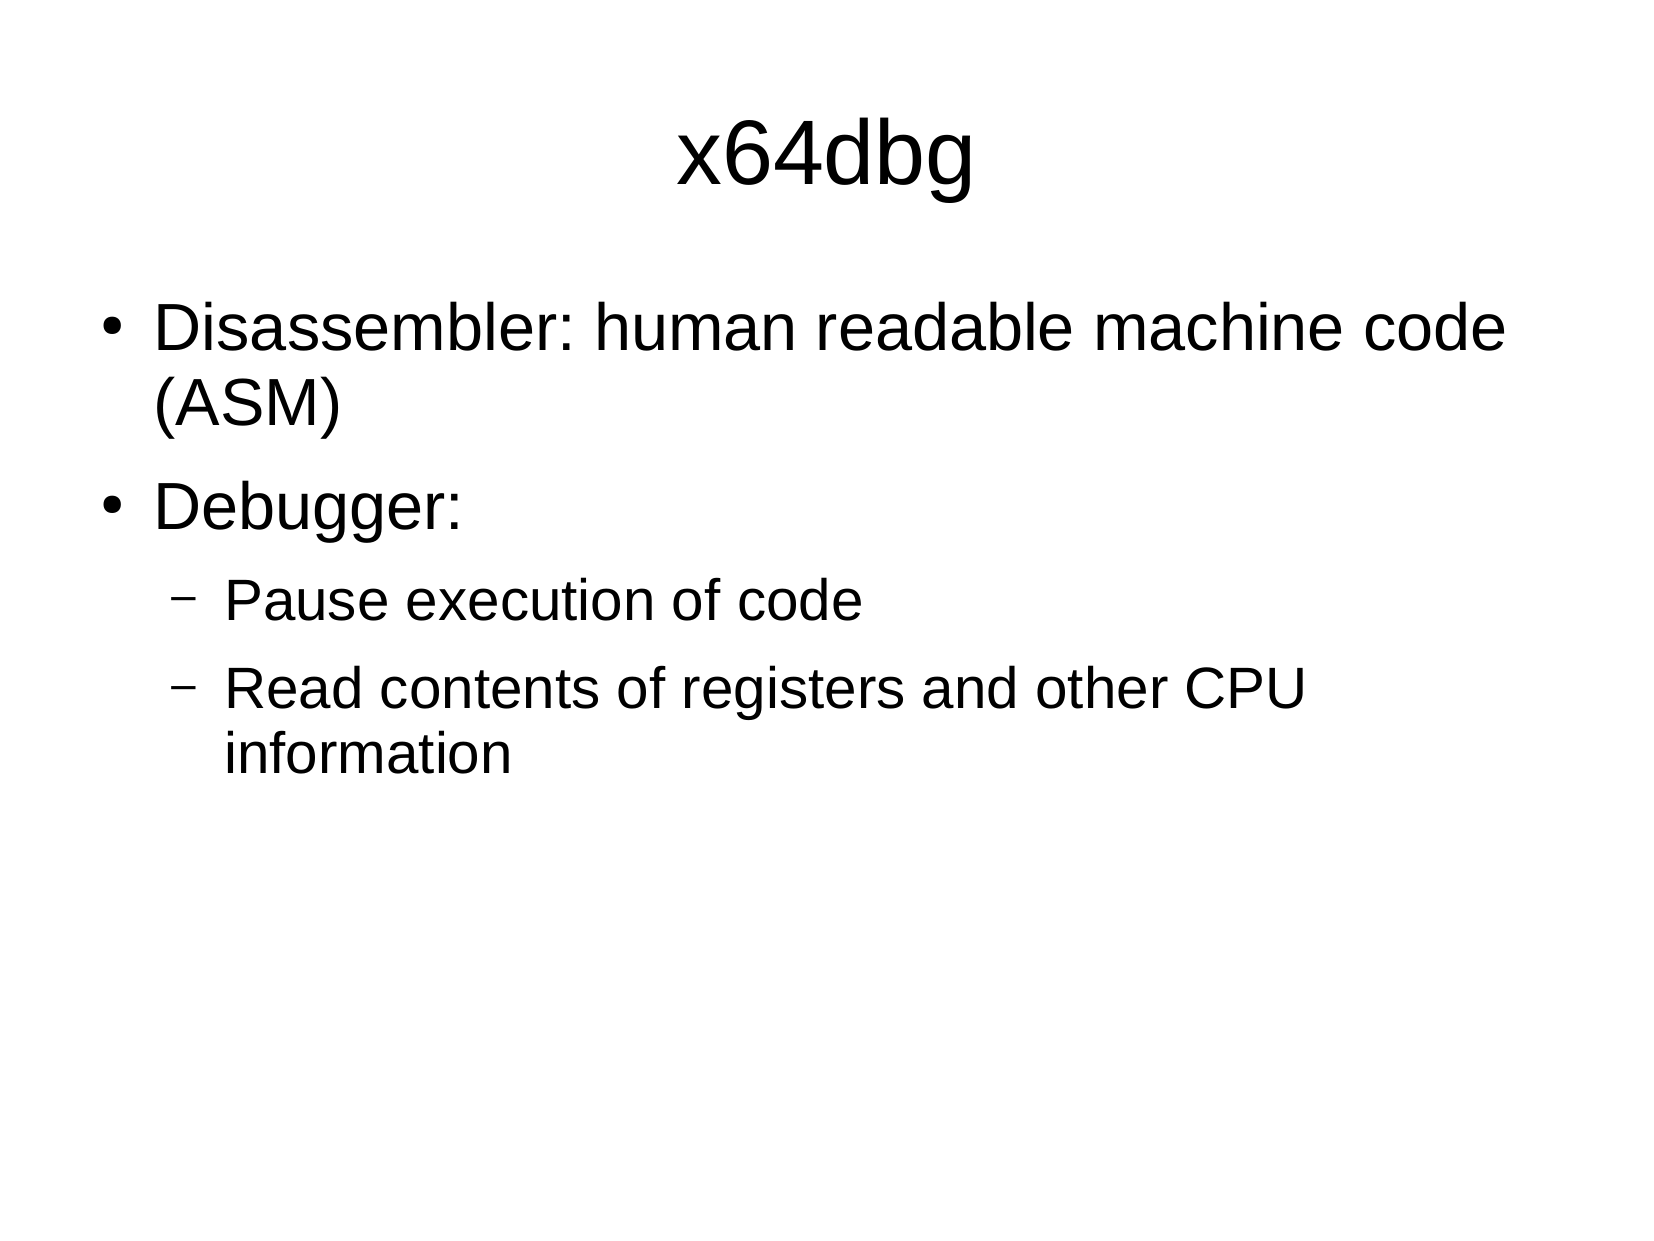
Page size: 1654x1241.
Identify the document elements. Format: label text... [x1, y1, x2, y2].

list Disassembler: human readable machine code (ASM) Debugger: Pause execution of code Read contents of registers and other CPU information [82, 290, 1571, 1010]
title x64dbg [82, 49, 1571, 257]
